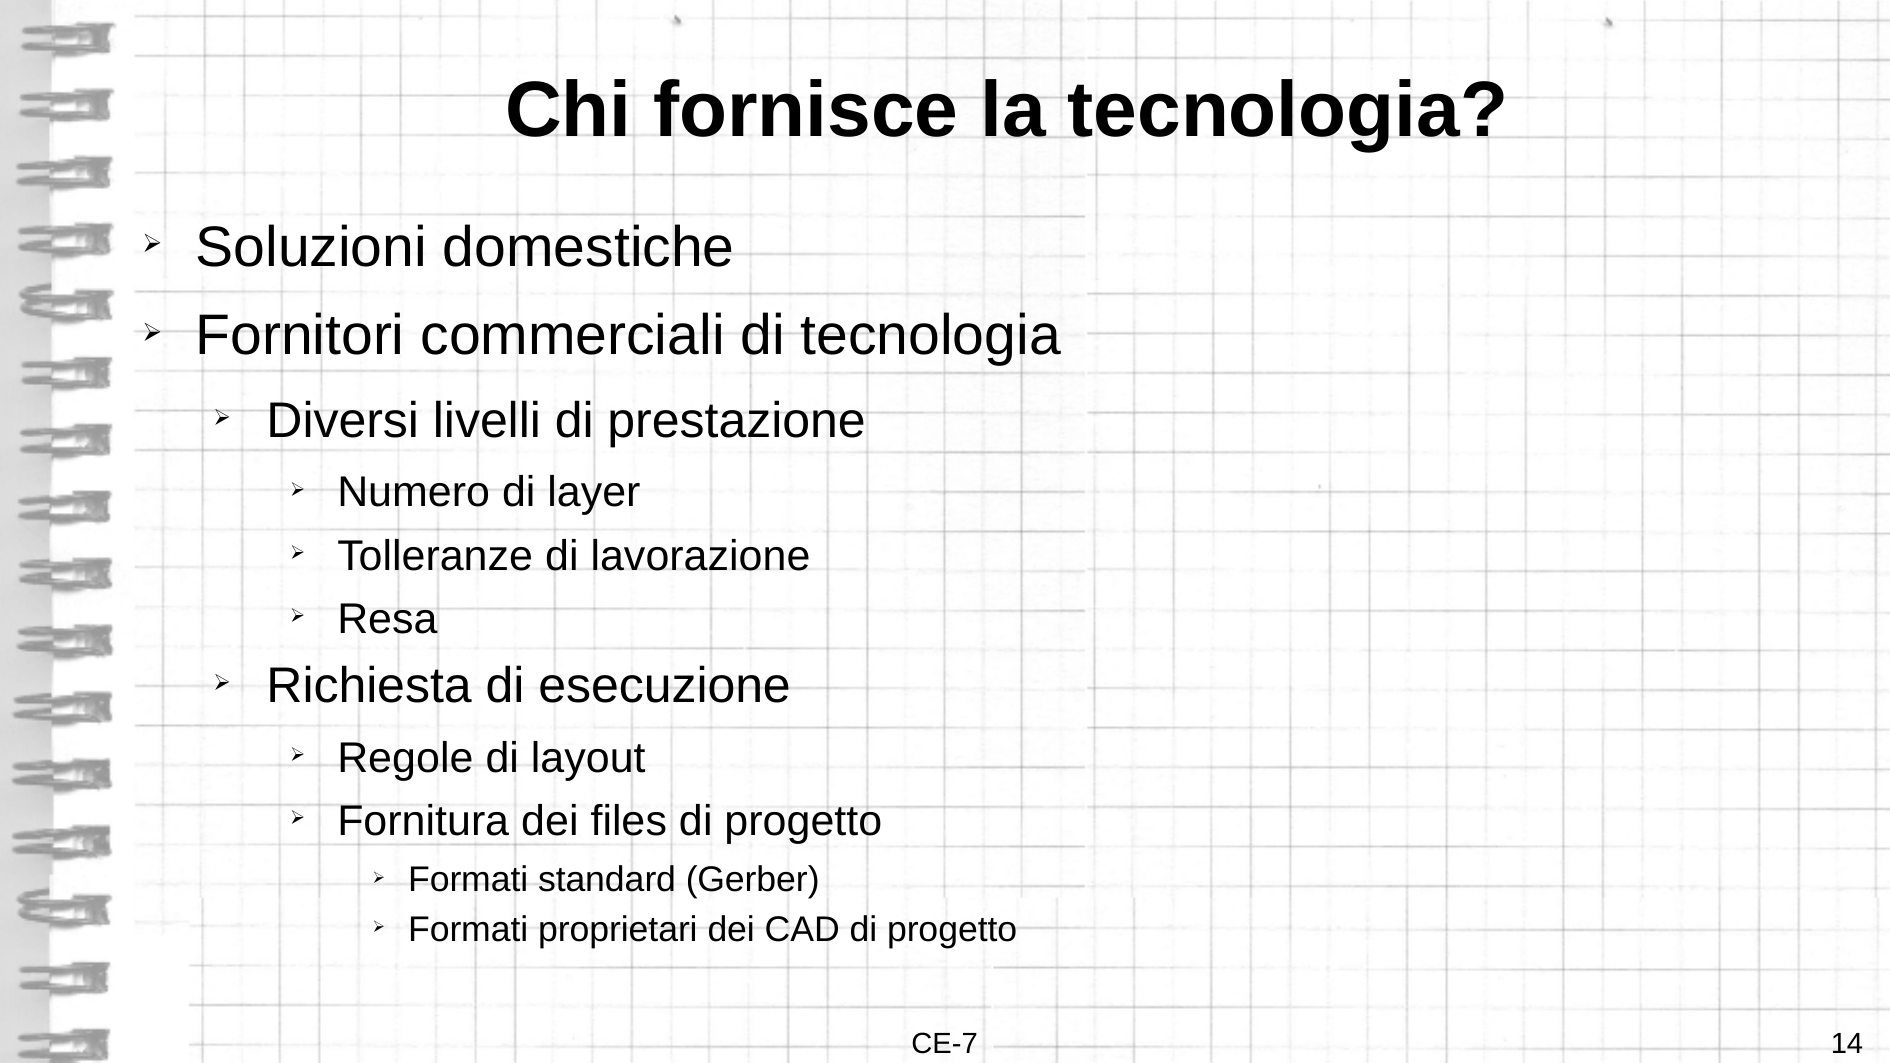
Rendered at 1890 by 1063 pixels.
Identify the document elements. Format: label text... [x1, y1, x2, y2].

list Soluzioni domestiche Fornitori commerciali di tecnologia Diversi livelli di prestazione Numero di layer Tolleranze di lavorazione Resa Richiesta di esecuzione Regole di layout Fornitura dei files di progetto Formati standard (Gerber) Formati proprietari dei CAD di progetto [124, 214, 1890, 950]
picture [0, 0, 1890, 1063]
title Chi fornisce la tecnologia? [124, 20, 1890, 198]
